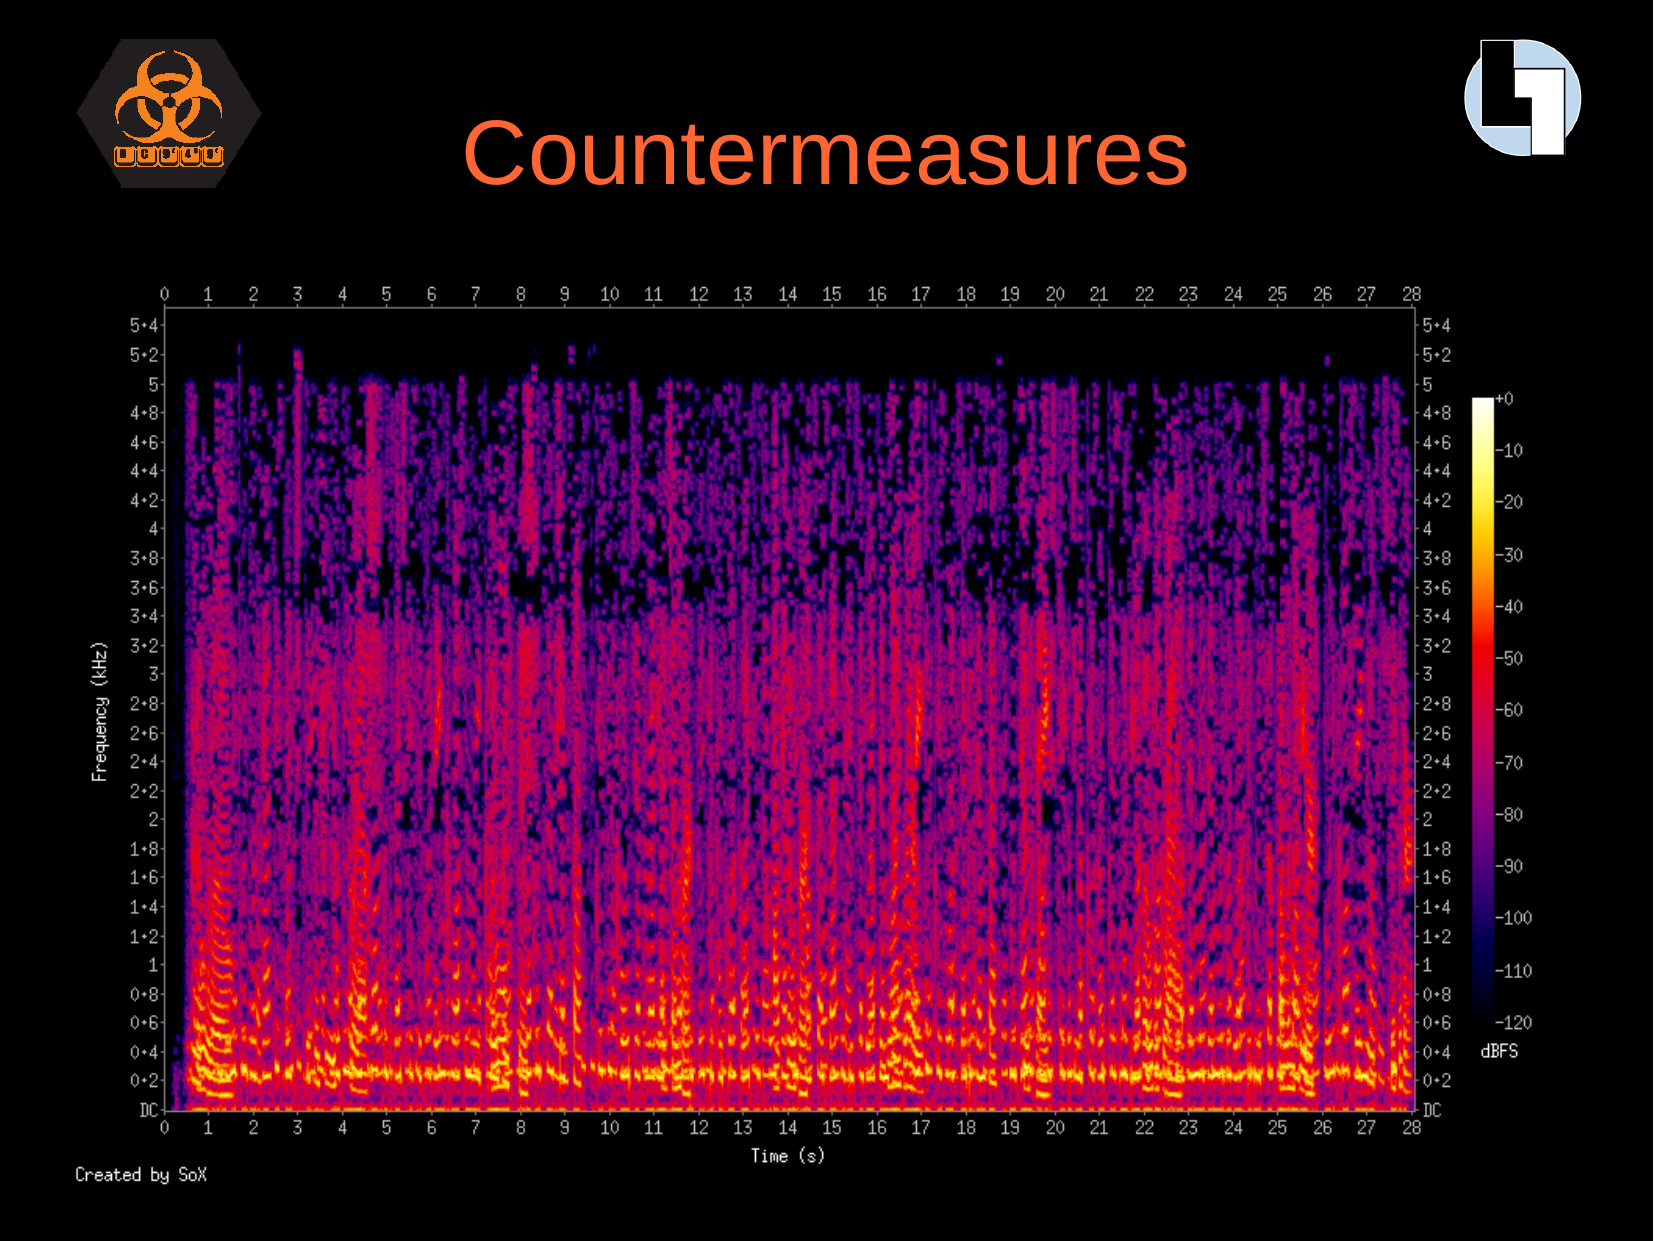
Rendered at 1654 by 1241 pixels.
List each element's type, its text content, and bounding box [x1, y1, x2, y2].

picture [1462, 37, 1583, 158]
title Countermeasures [82, 49, 1571, 257]
picture [75, 262, 1549, 1186]
picture [75, 37, 263, 188]
